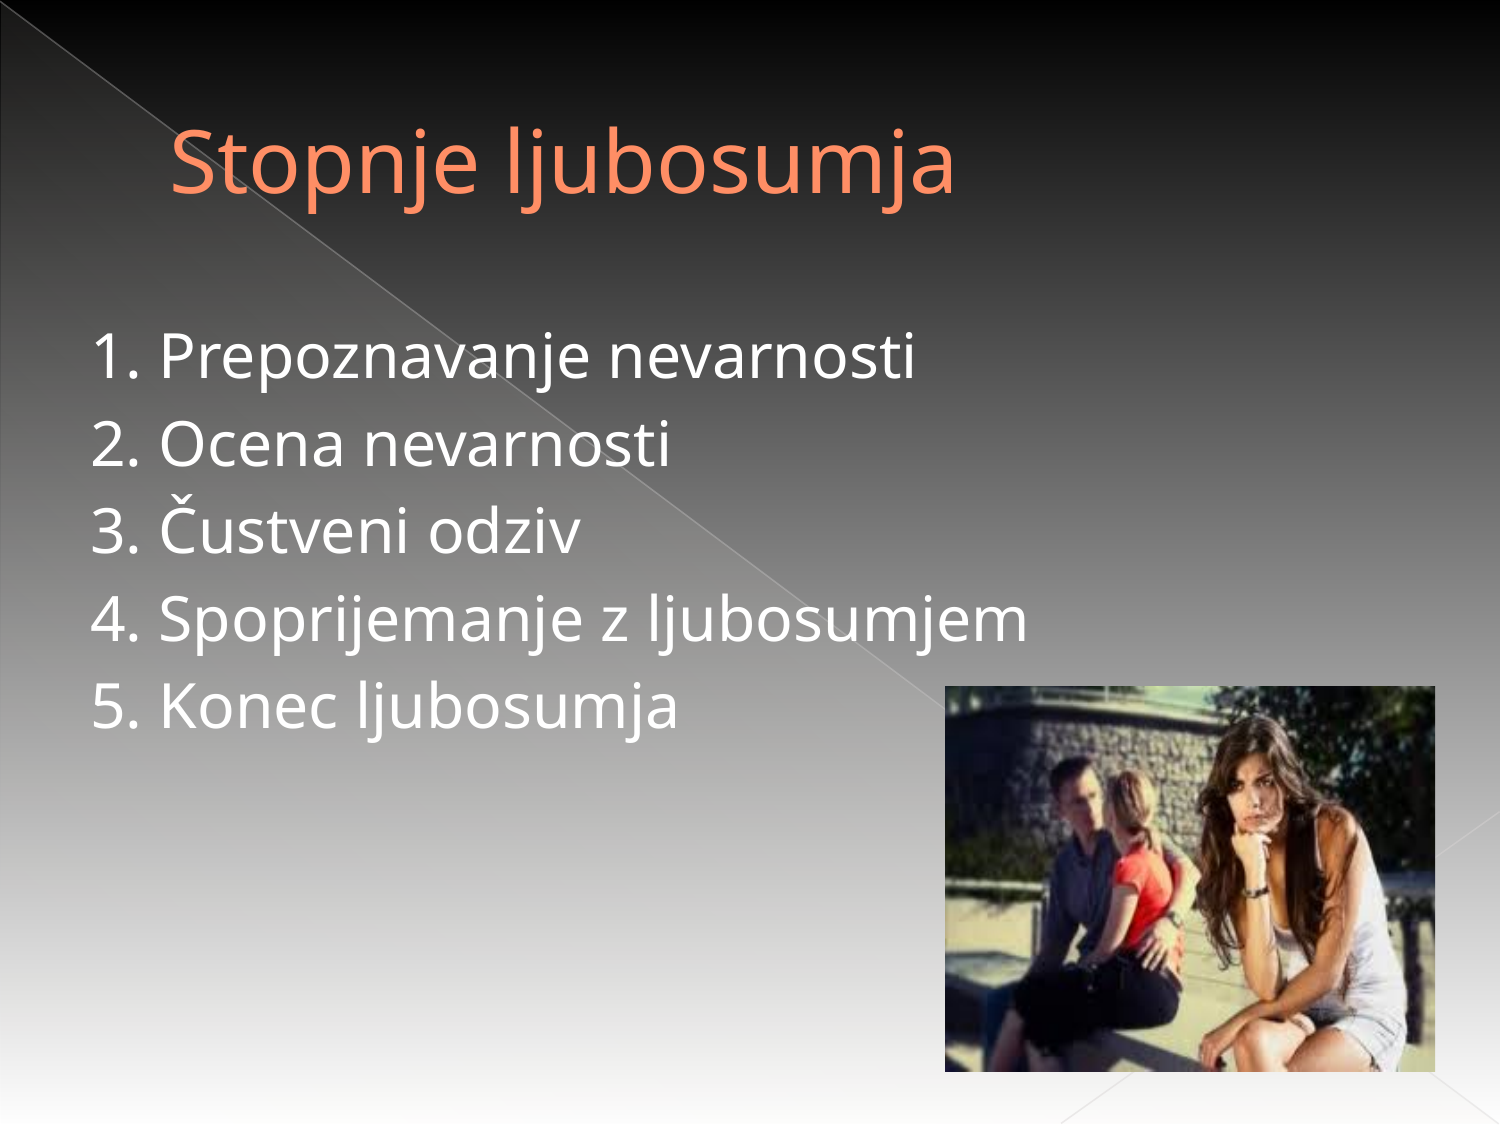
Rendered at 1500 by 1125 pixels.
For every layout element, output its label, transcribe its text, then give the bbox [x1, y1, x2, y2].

title Stopnje ljubosumja [75, 43, 1425, 274]
list 1. Prepoznavanje nevarnosti 2. Ocena nevarnosti 3. Čustveni odziv 4. Spoprijemanje z ljubosumjem 5. Konec ljubosumja [75, 308, 1425, 1059]
text_box [945, 686, 1436, 1072]
